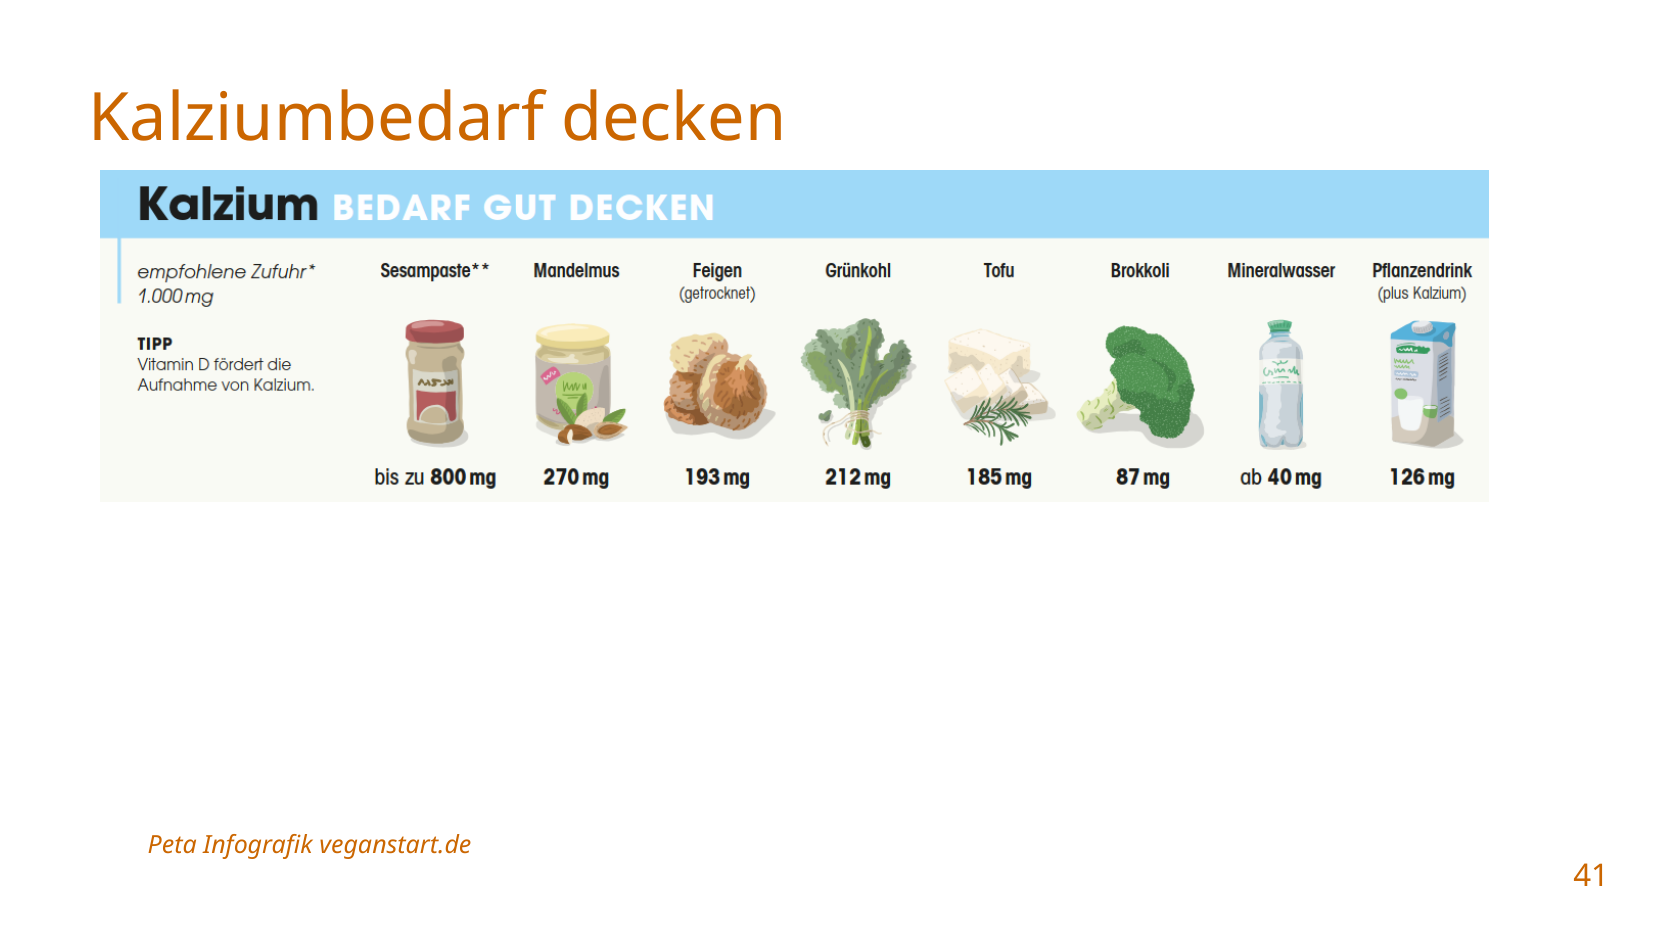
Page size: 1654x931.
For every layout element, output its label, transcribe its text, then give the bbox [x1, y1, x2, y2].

title Kalziumbedarf decken [88, 37, 1489, 193]
list Peta Infografik veganstart.de [76, 826, 1565, 894]
picture [100, 170, 1489, 502]
